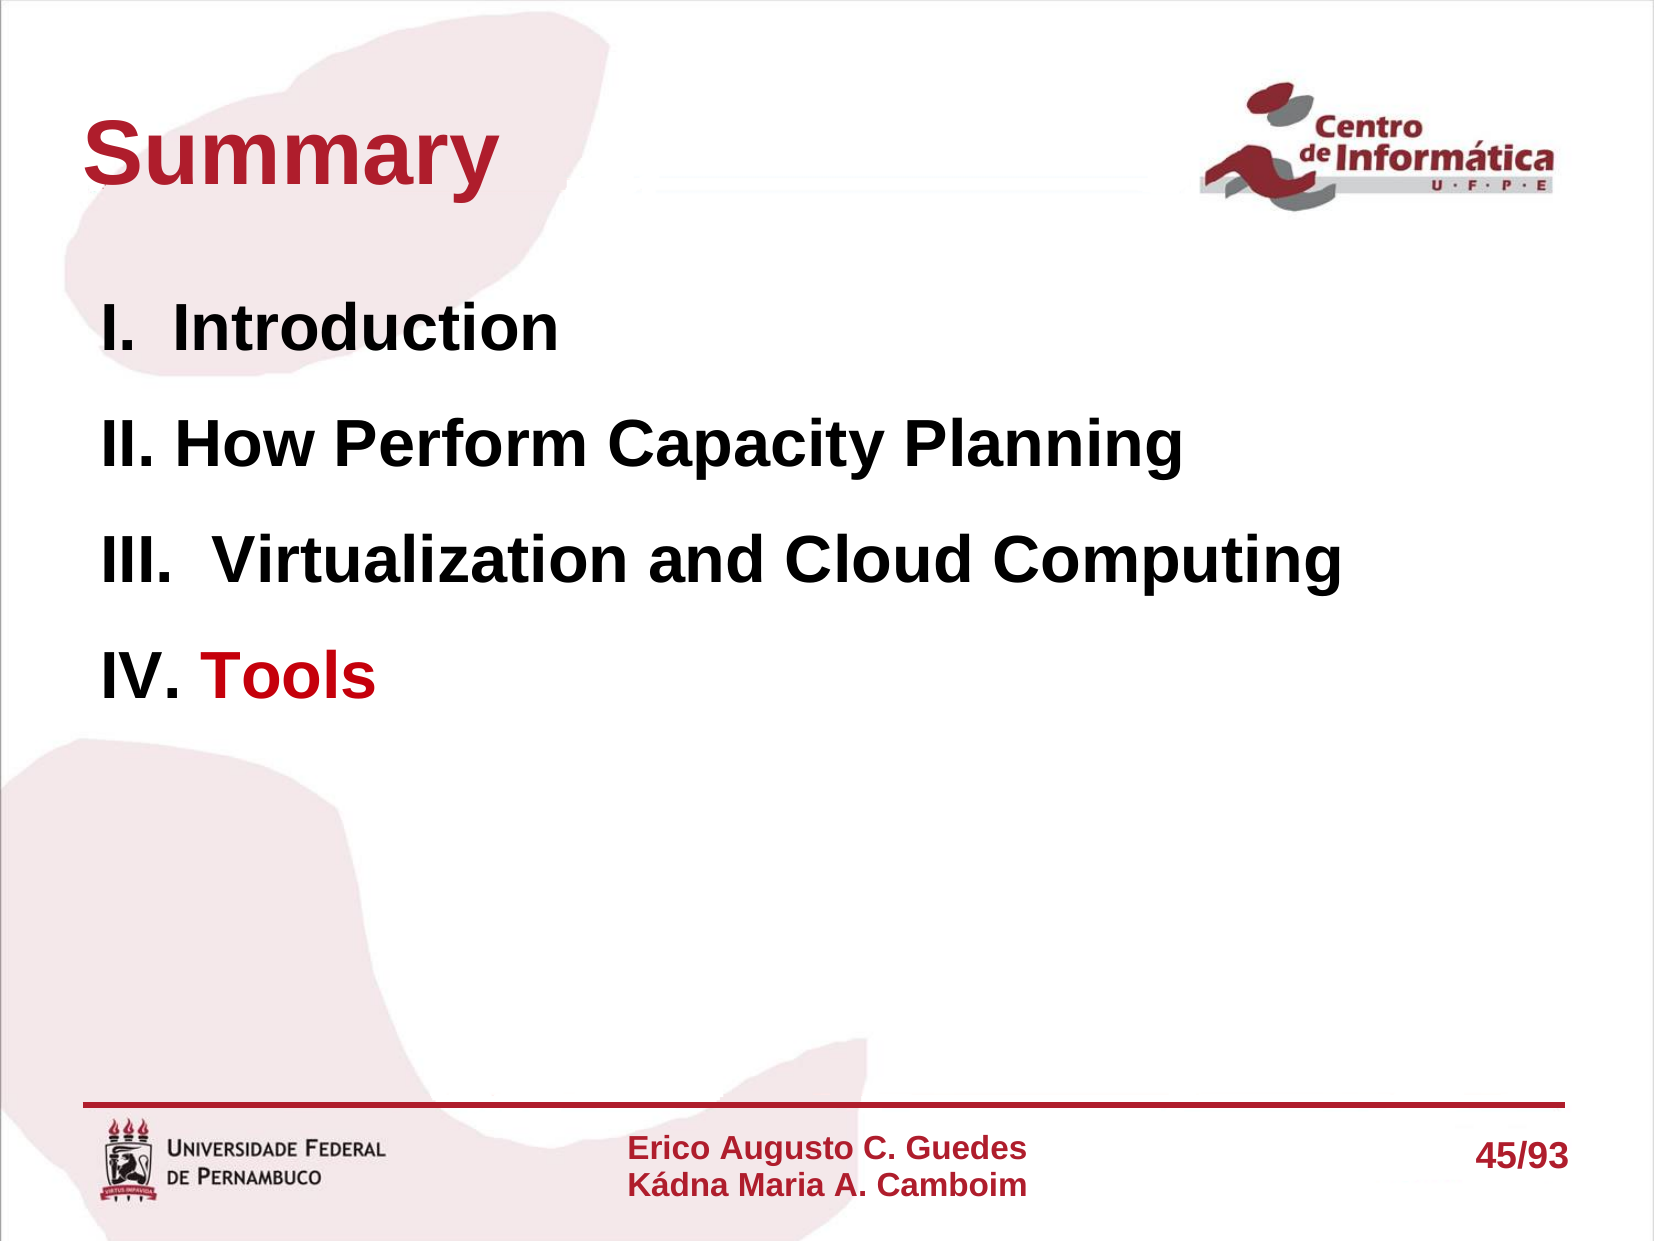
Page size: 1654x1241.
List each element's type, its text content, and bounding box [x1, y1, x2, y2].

list Introduction How Perform Capacity Planning Virtualization and Cloud Computing Tools [82, 290, 1571, 1109]
picture [0, 0, 1654, 1241]
title Summary [82, 49, 1571, 257]
